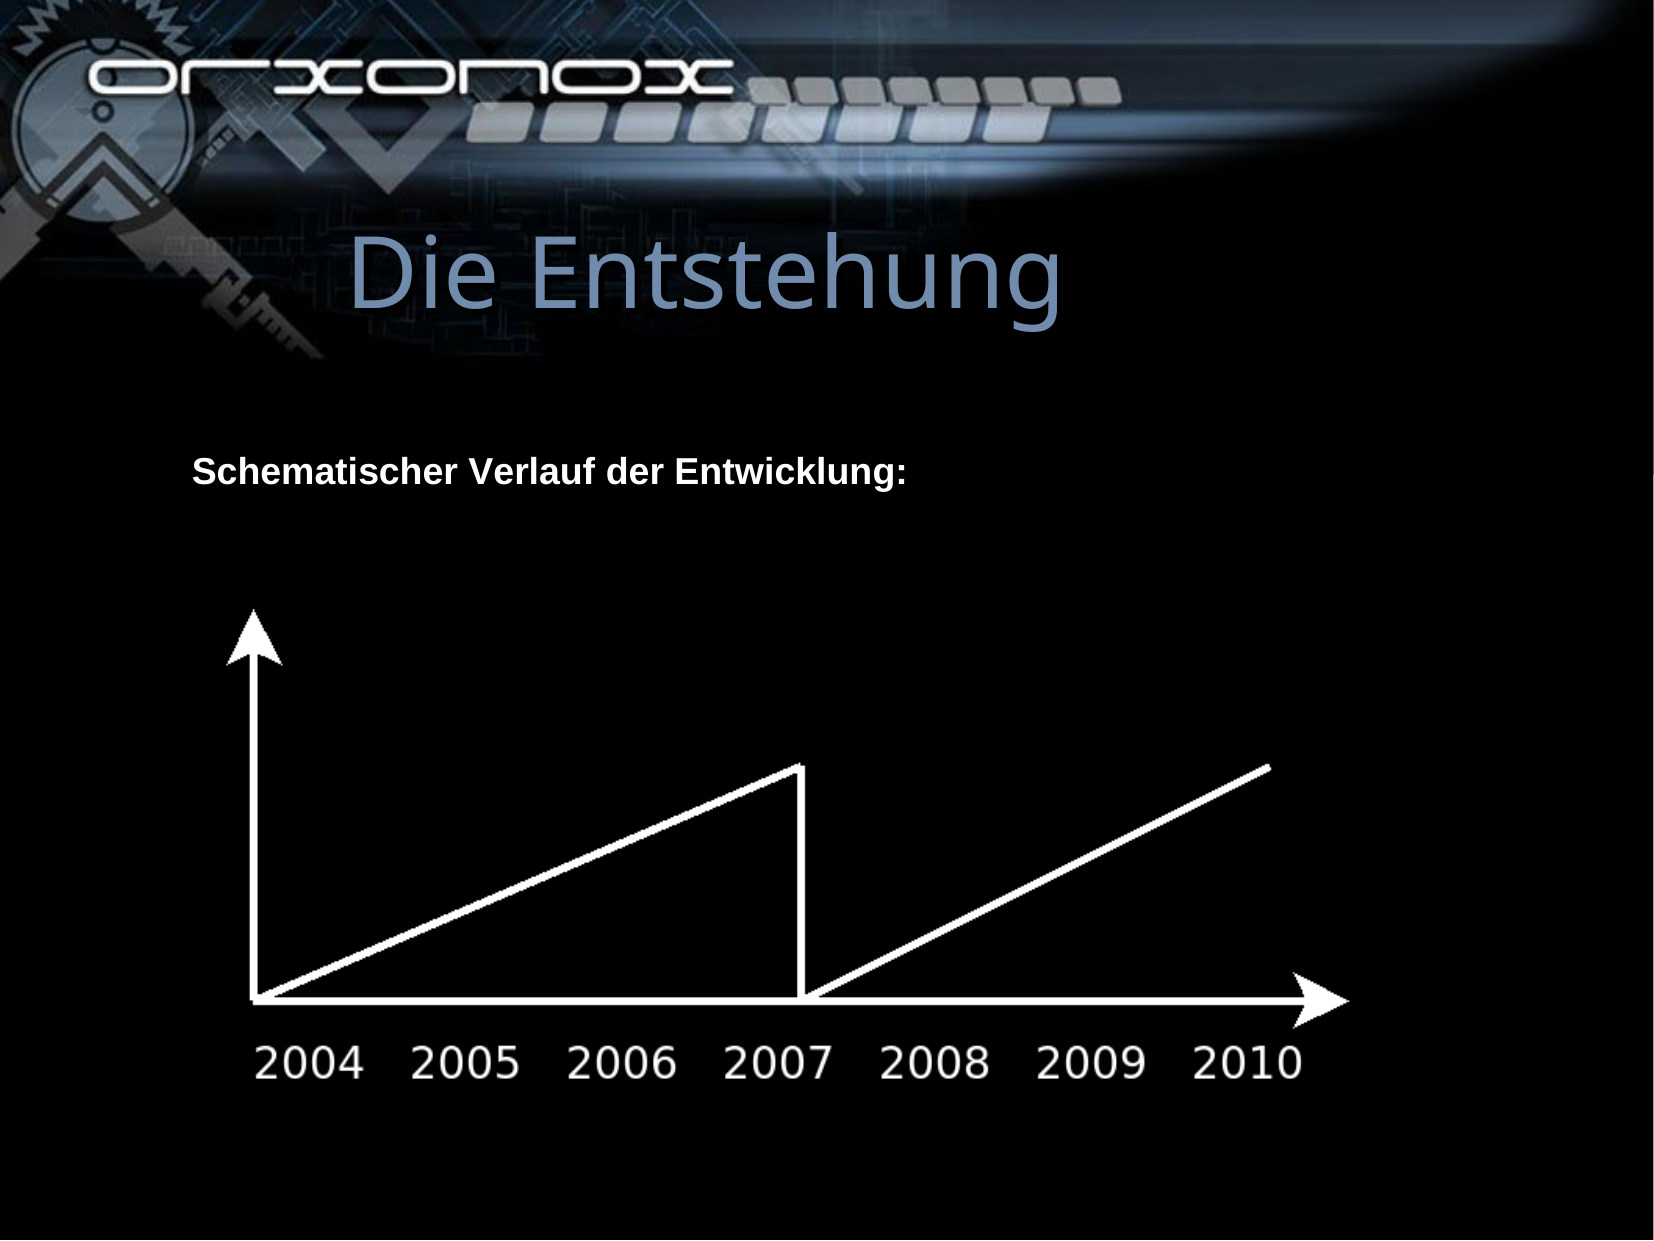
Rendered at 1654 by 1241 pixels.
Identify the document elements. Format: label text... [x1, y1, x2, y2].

text_box Die Entstehung [330, 194, 1388, 289]
picture [0, 0, 1654, 475]
text_box Schematischer Verlauf der Entwicklung: [177, 442, 1329, 542]
picture [225, 600, 1359, 1093]
